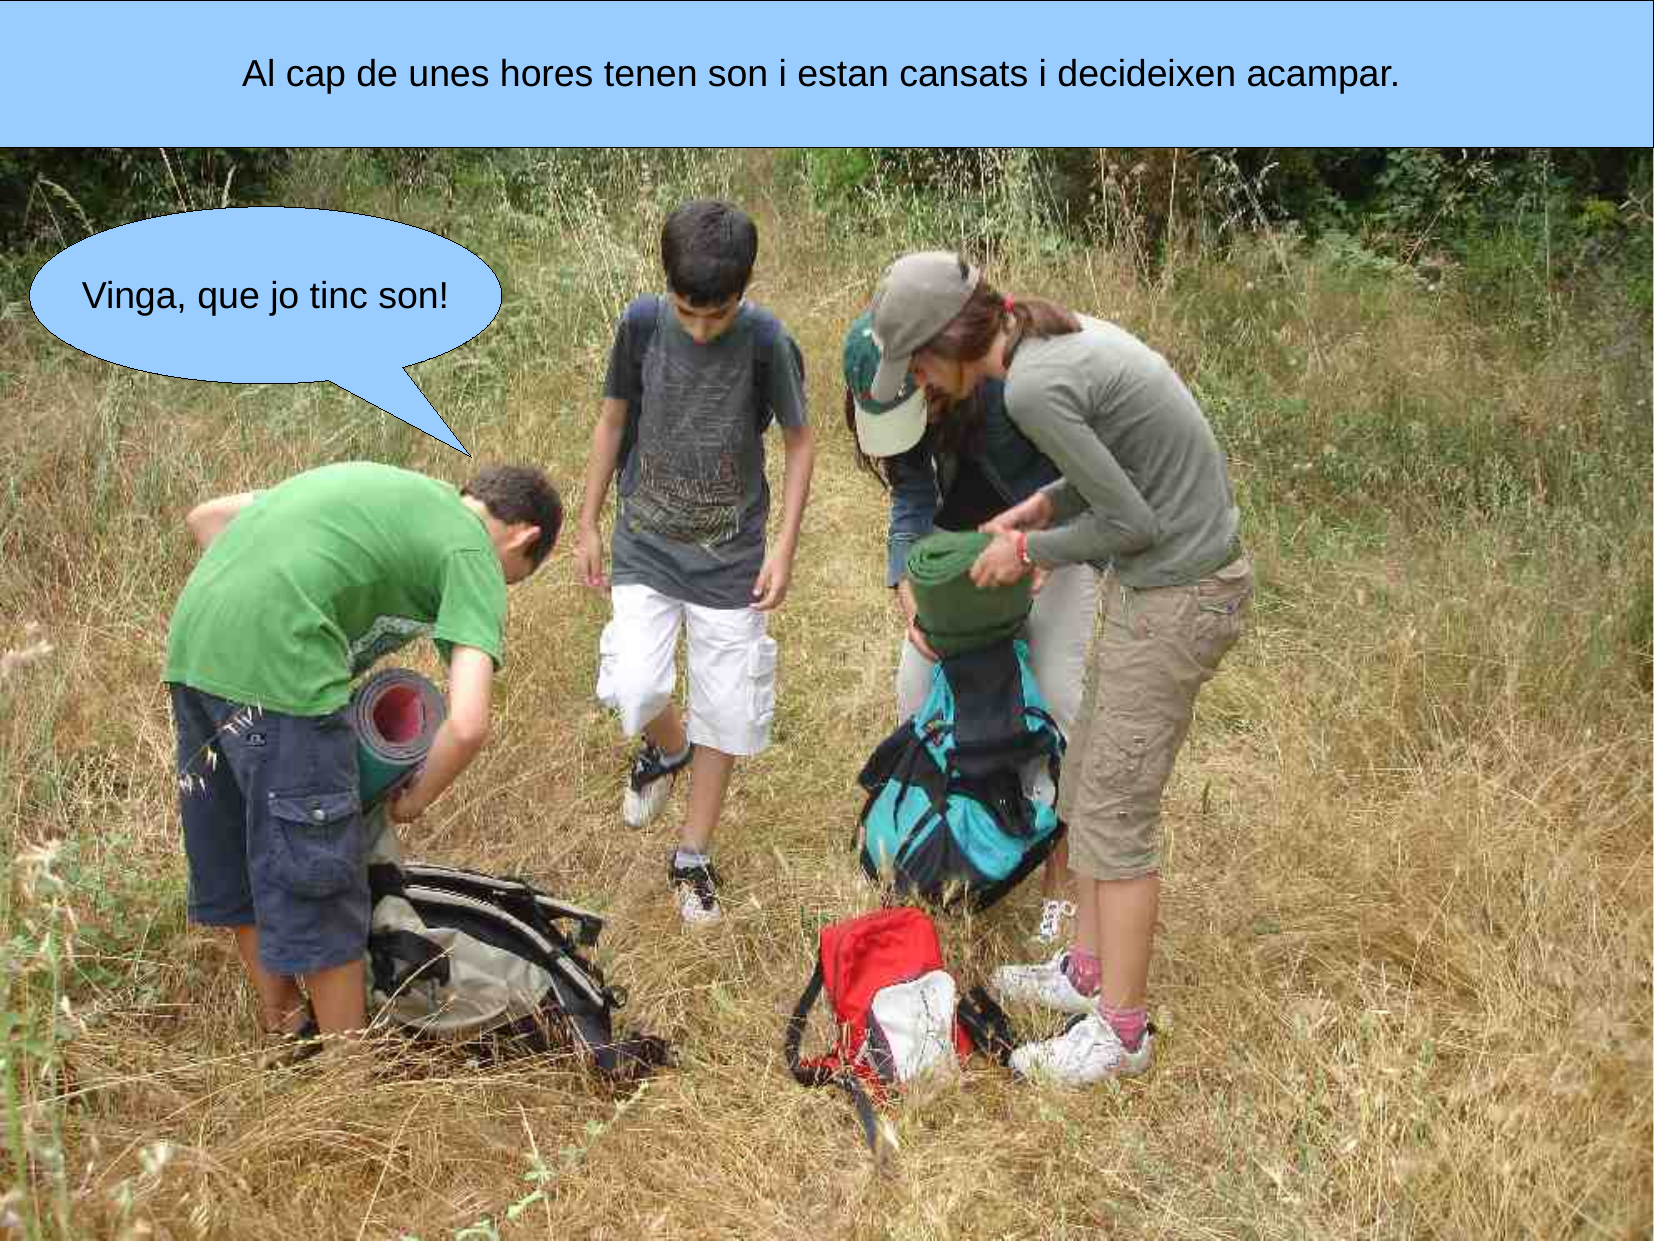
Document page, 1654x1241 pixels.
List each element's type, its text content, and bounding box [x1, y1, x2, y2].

picture [0, 148, 1654, 1241]
text_box Vinga, que jo tinc son! [29, 206, 502, 458]
text_box Al cap de unes hores tenen son i estan cansats i decideixen acampar. [0, 0, 1654, 148]
